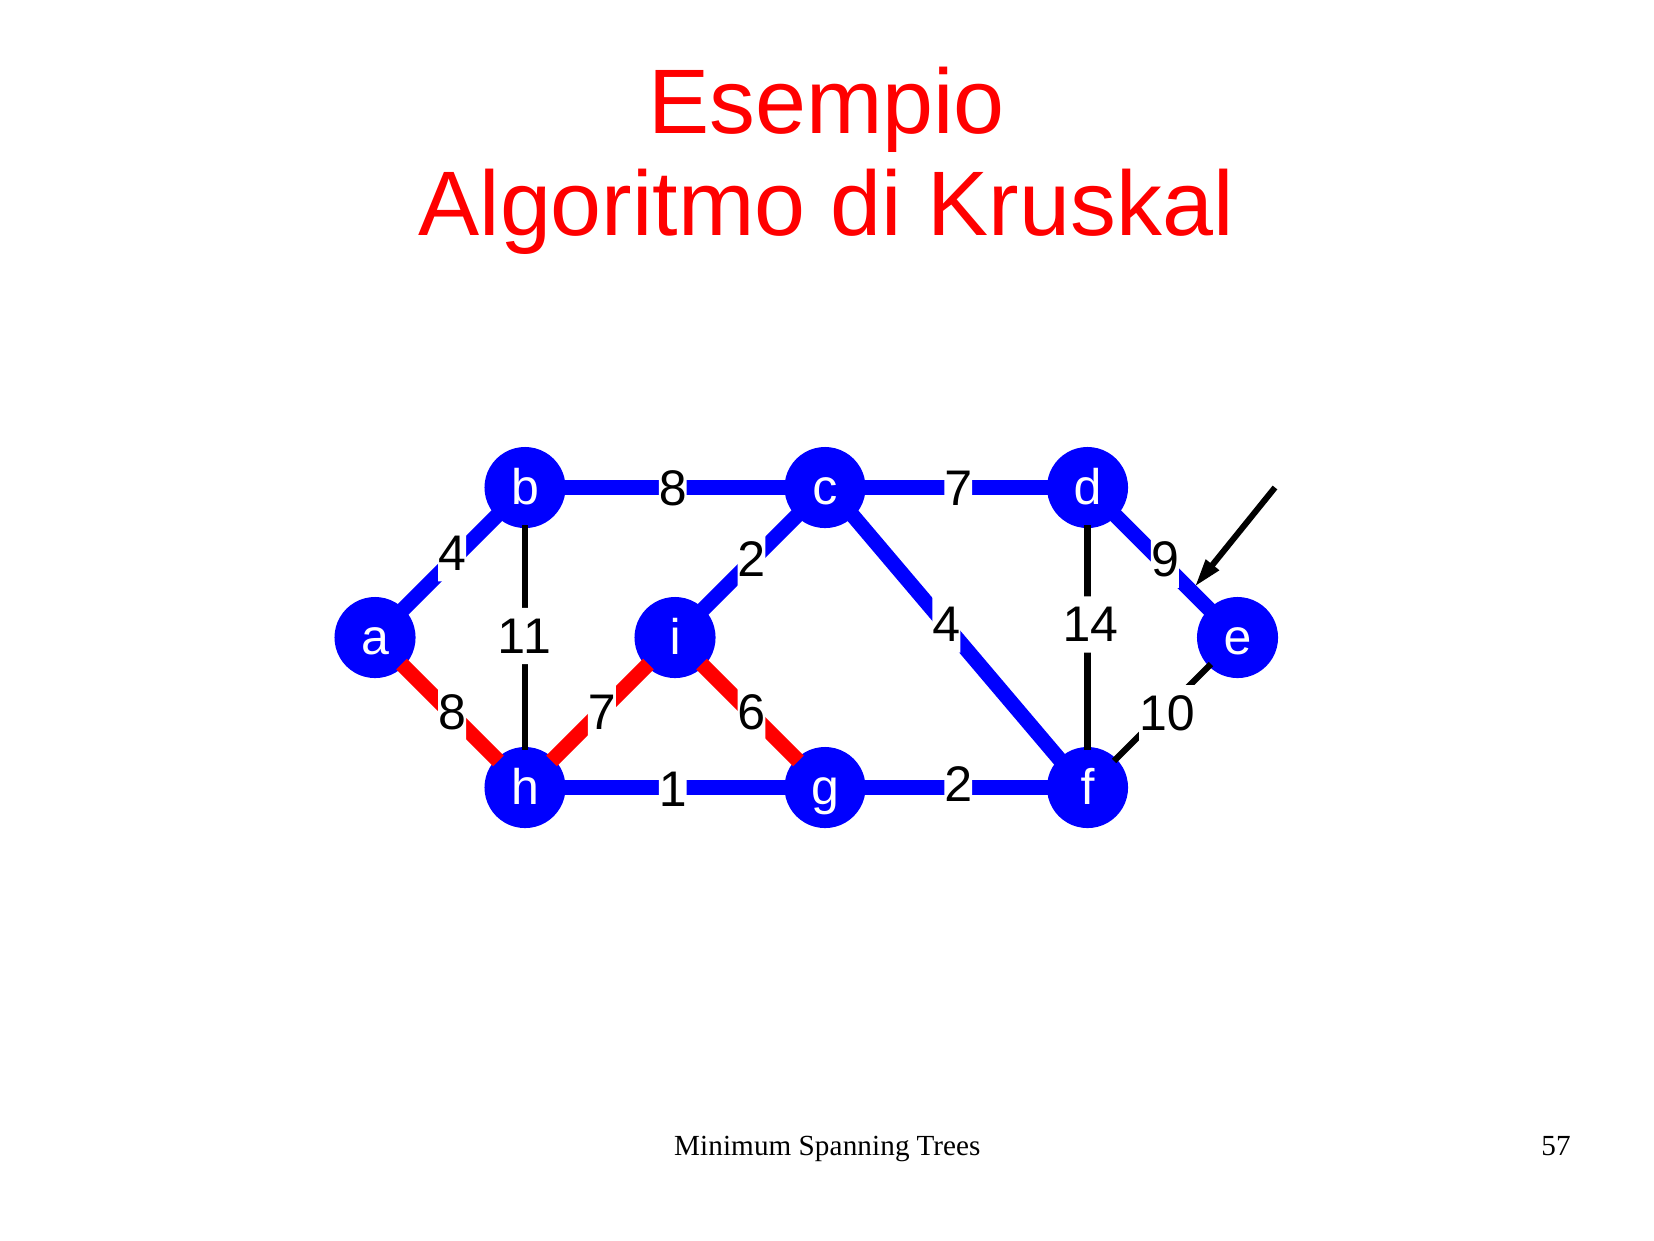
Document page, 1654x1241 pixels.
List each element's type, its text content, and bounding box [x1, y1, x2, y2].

text_box 8 [658, 460, 687, 517]
text_box e [1200, 600, 1276, 676]
text_box 7 [587, 684, 616, 742]
text_box 8 [438, 684, 467, 741]
text_box g [788, 750, 863, 826]
text_box 10 [1139, 685, 1195, 742]
text_box a [337, 600, 413, 676]
title Esempio Algoritmo di Kruskal [82, 49, 1571, 257]
text_box 14 [1062, 596, 1119, 653]
text_box 2 [944, 756, 973, 813]
text_box h [487, 750, 563, 826]
text_box 4 [438, 525, 467, 582]
text_box 7 [944, 460, 973, 517]
text_box b [487, 450, 563, 525]
text_box d [1050, 450, 1126, 525]
text_box 6 [737, 684, 766, 742]
text_box 11 [497, 607, 557, 665]
text_box 1 [658, 761, 687, 818]
text_box f [1050, 750, 1126, 826]
text_box c [788, 450, 863, 526]
text_box 4 [932, 596, 961, 653]
text_box 2 [737, 531, 766, 588]
text_box i [637, 600, 713, 676]
text_box 9 [1150, 531, 1179, 588]
